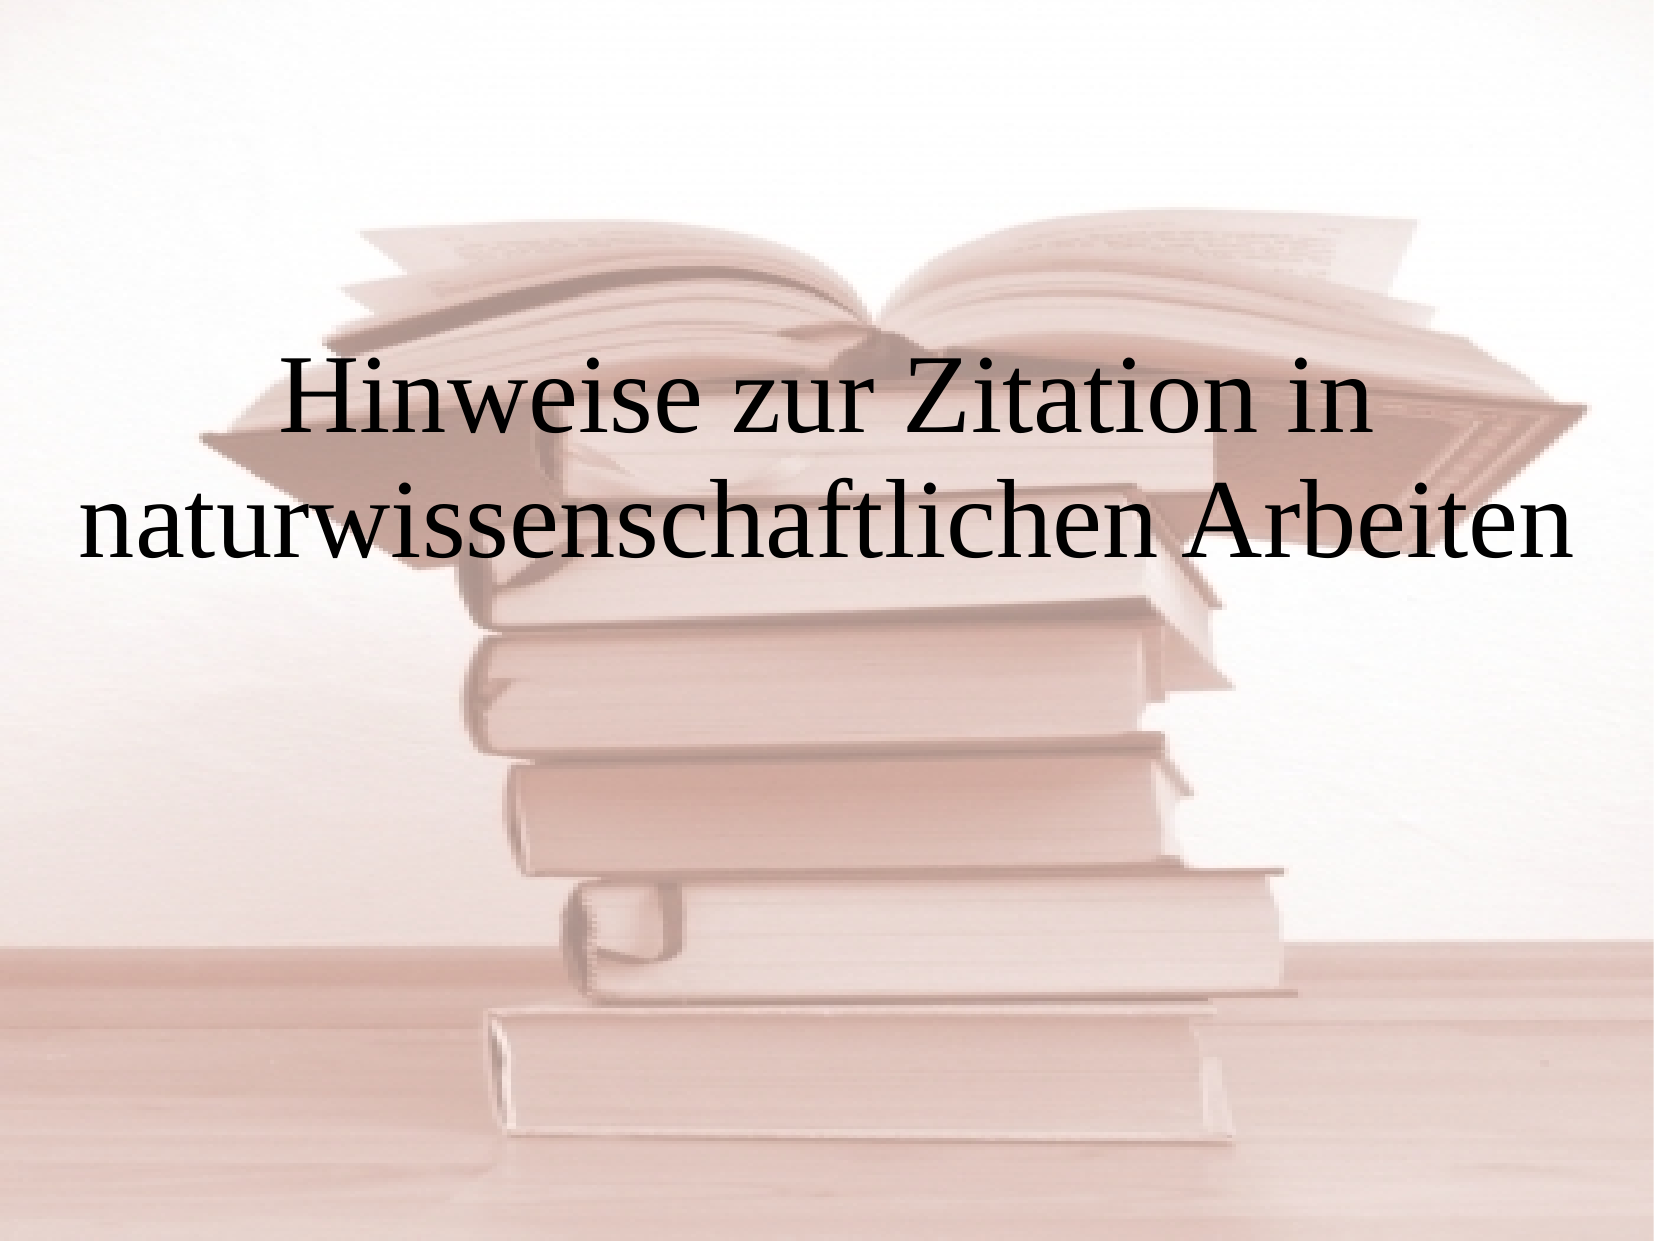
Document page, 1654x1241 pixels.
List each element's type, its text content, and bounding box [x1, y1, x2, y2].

text_box Hinweise zur Zitation in naturwissenschaftlichen Arbeiten [63, 324, 1590, 589]
picture [0, 0, 1654, 1241]
